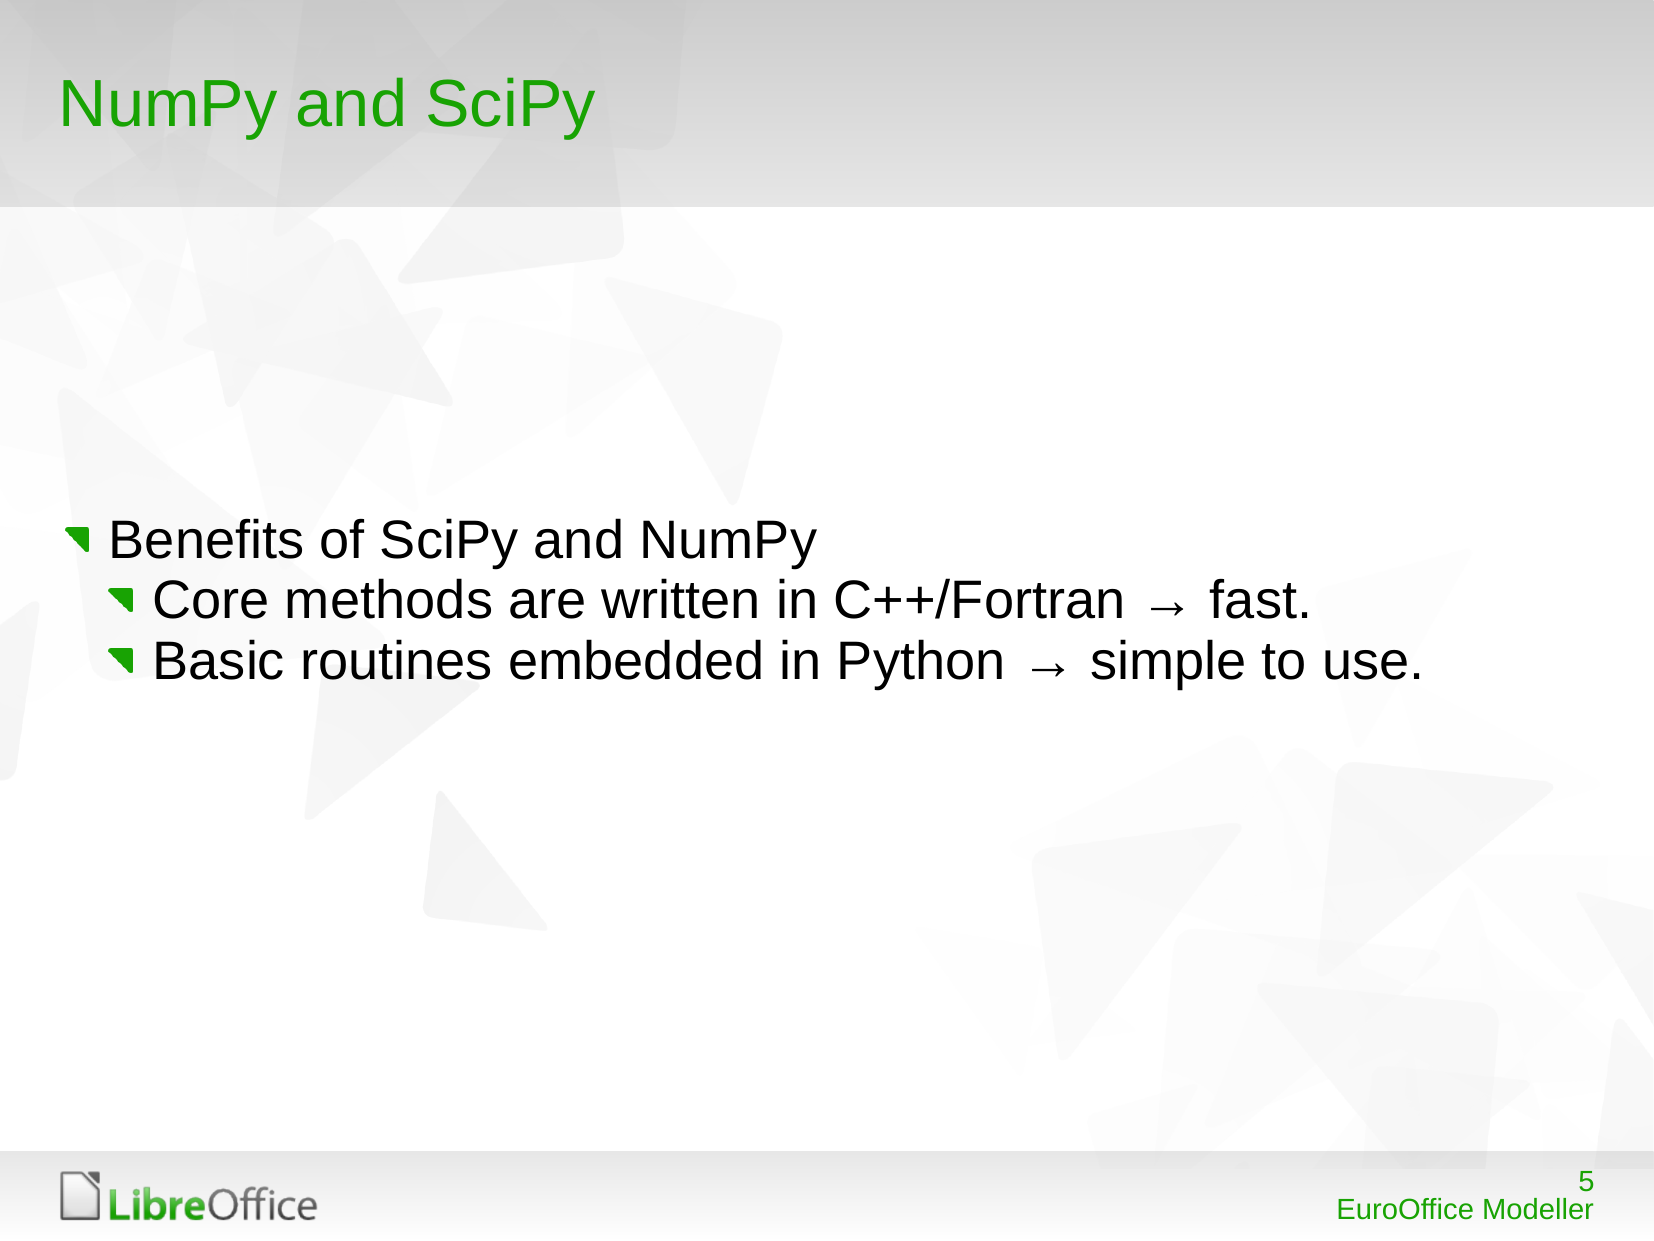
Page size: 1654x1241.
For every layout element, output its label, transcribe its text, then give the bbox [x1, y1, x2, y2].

picture [915, 548, 1654, 1169]
picture [41, 1152, 337, 1240]
picture [0, 0, 783, 931]
text_box Benefits of SciPy and NumPy Core methods are written in C++/Fortran → fast. Basic routines embedded in Python → simple to use. [50, 501, 1624, 1093]
title NumPy and SciPy [59, 29, 1595, 178]
